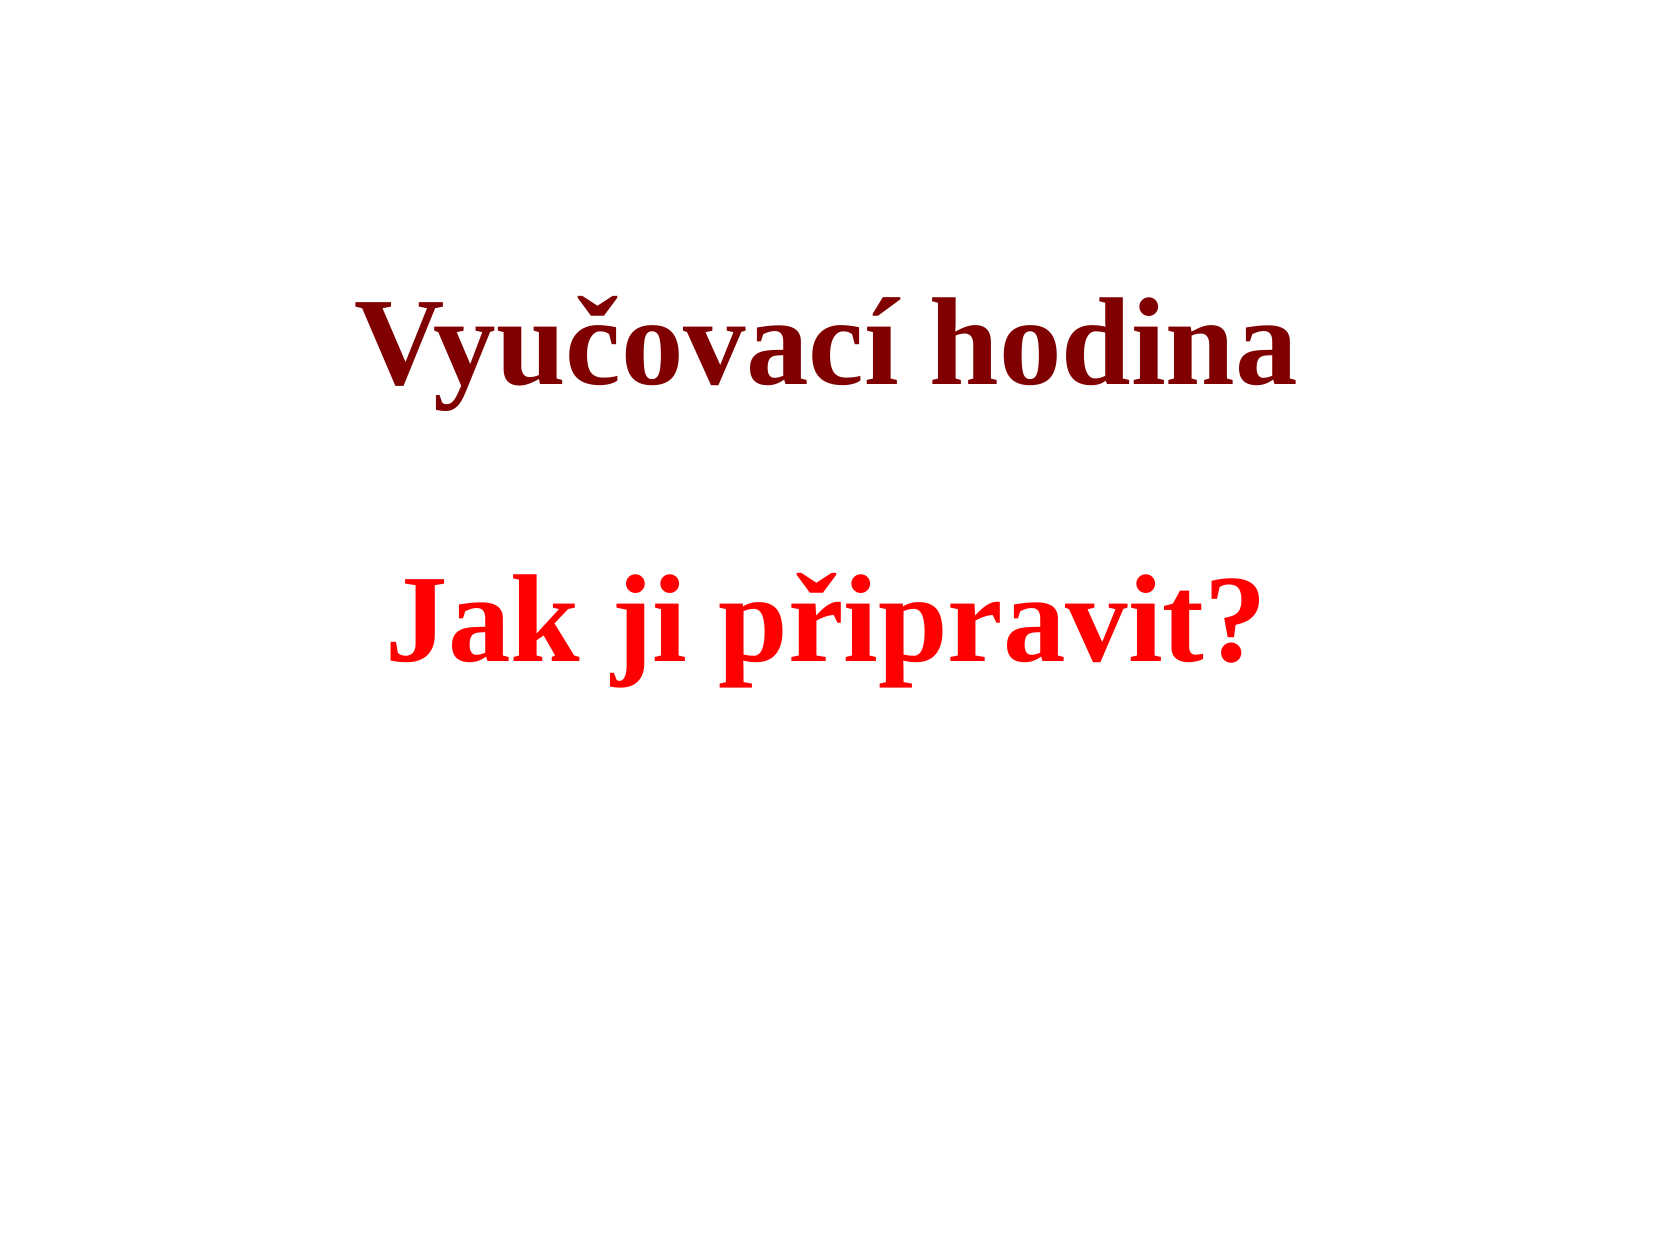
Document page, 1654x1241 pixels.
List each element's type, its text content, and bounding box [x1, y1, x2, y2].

text_box Vyučovací hodina Jak ji připravit? [340, 265, 1314, 697]
